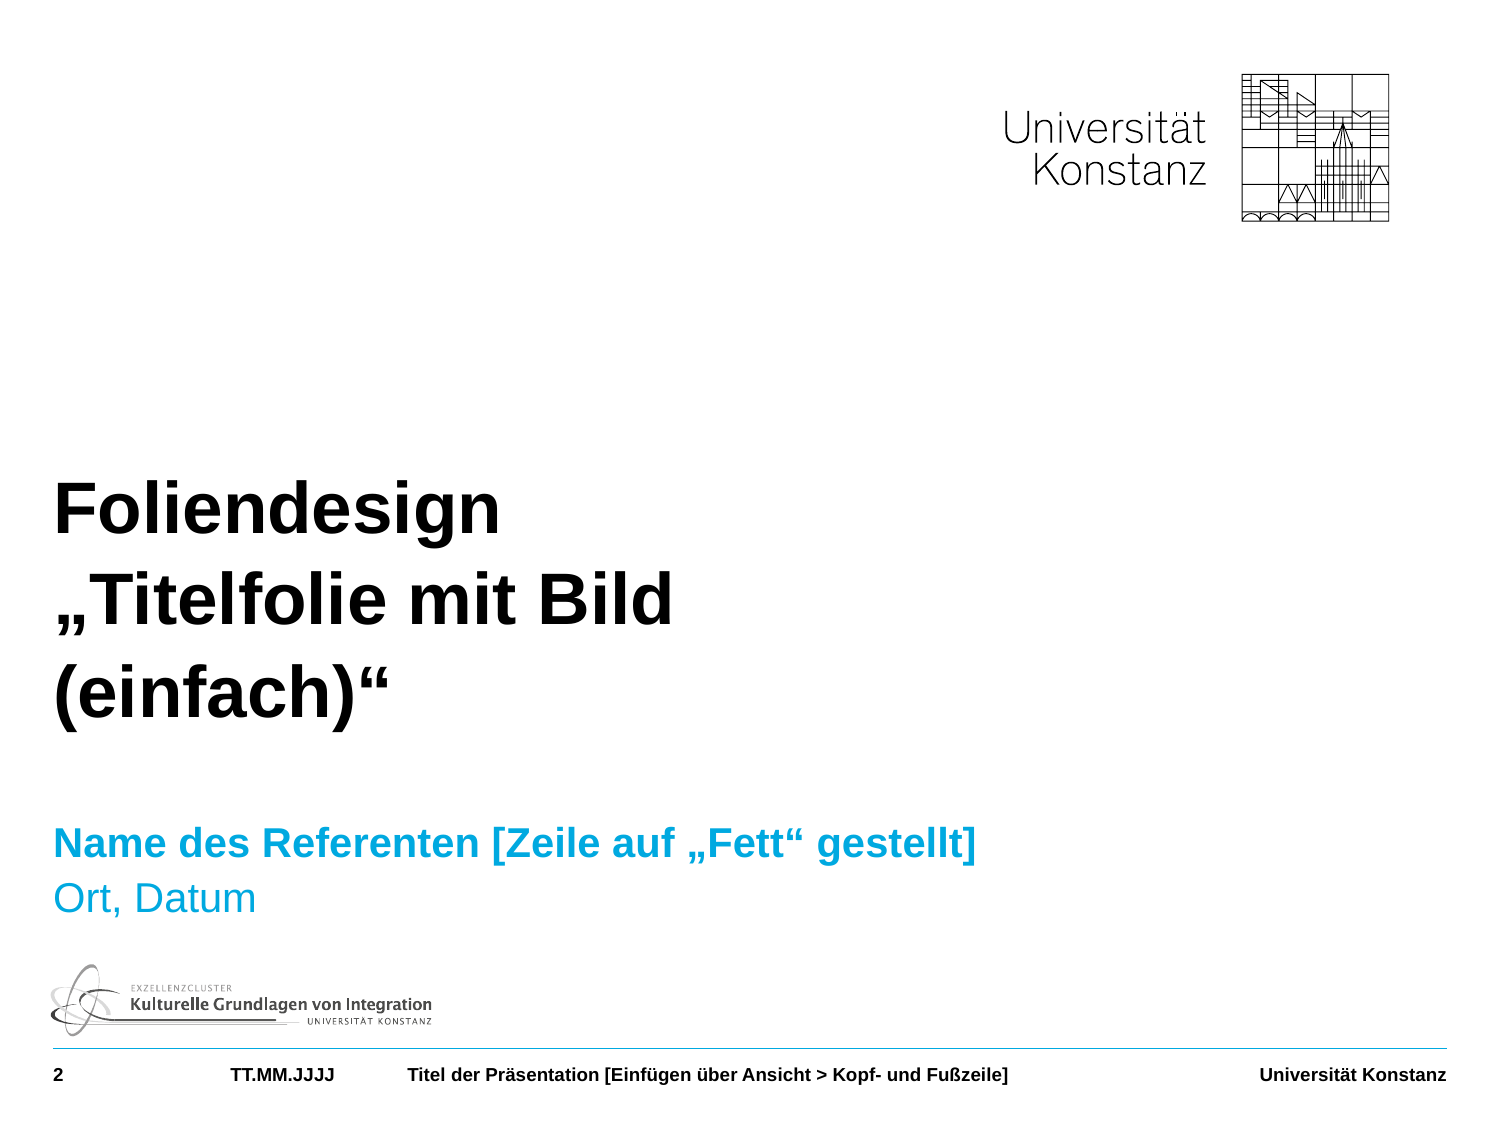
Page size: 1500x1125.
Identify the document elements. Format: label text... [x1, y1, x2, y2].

list Name des Referenten [Zeile auf „Fett“ gestellt] Ort, Datum [53, 744, 1093, 922]
title Foliendesign „Titelfolie mit Bild (einfach)“ [53, 277, 810, 733]
